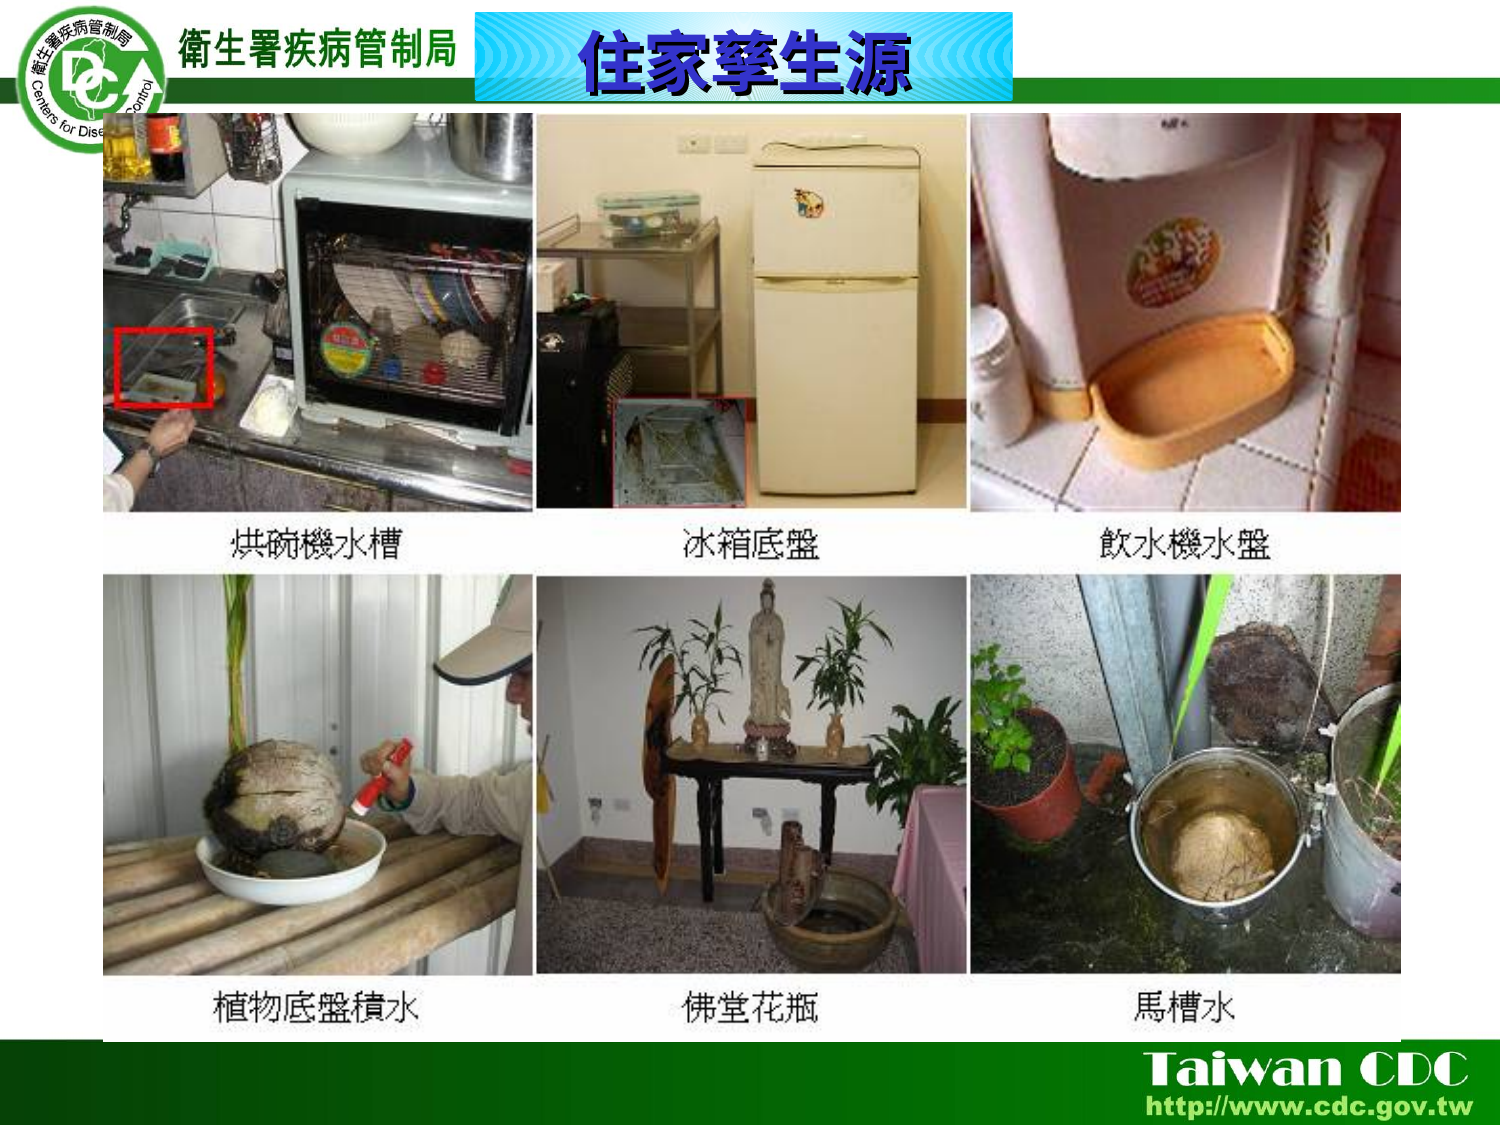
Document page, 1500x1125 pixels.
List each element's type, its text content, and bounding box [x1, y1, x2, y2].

picture [103, 113, 1401, 1042]
text_box [1175, 987, 1488, 1063]
text_box 住家孳生源 [475, 13, 1013, 100]
